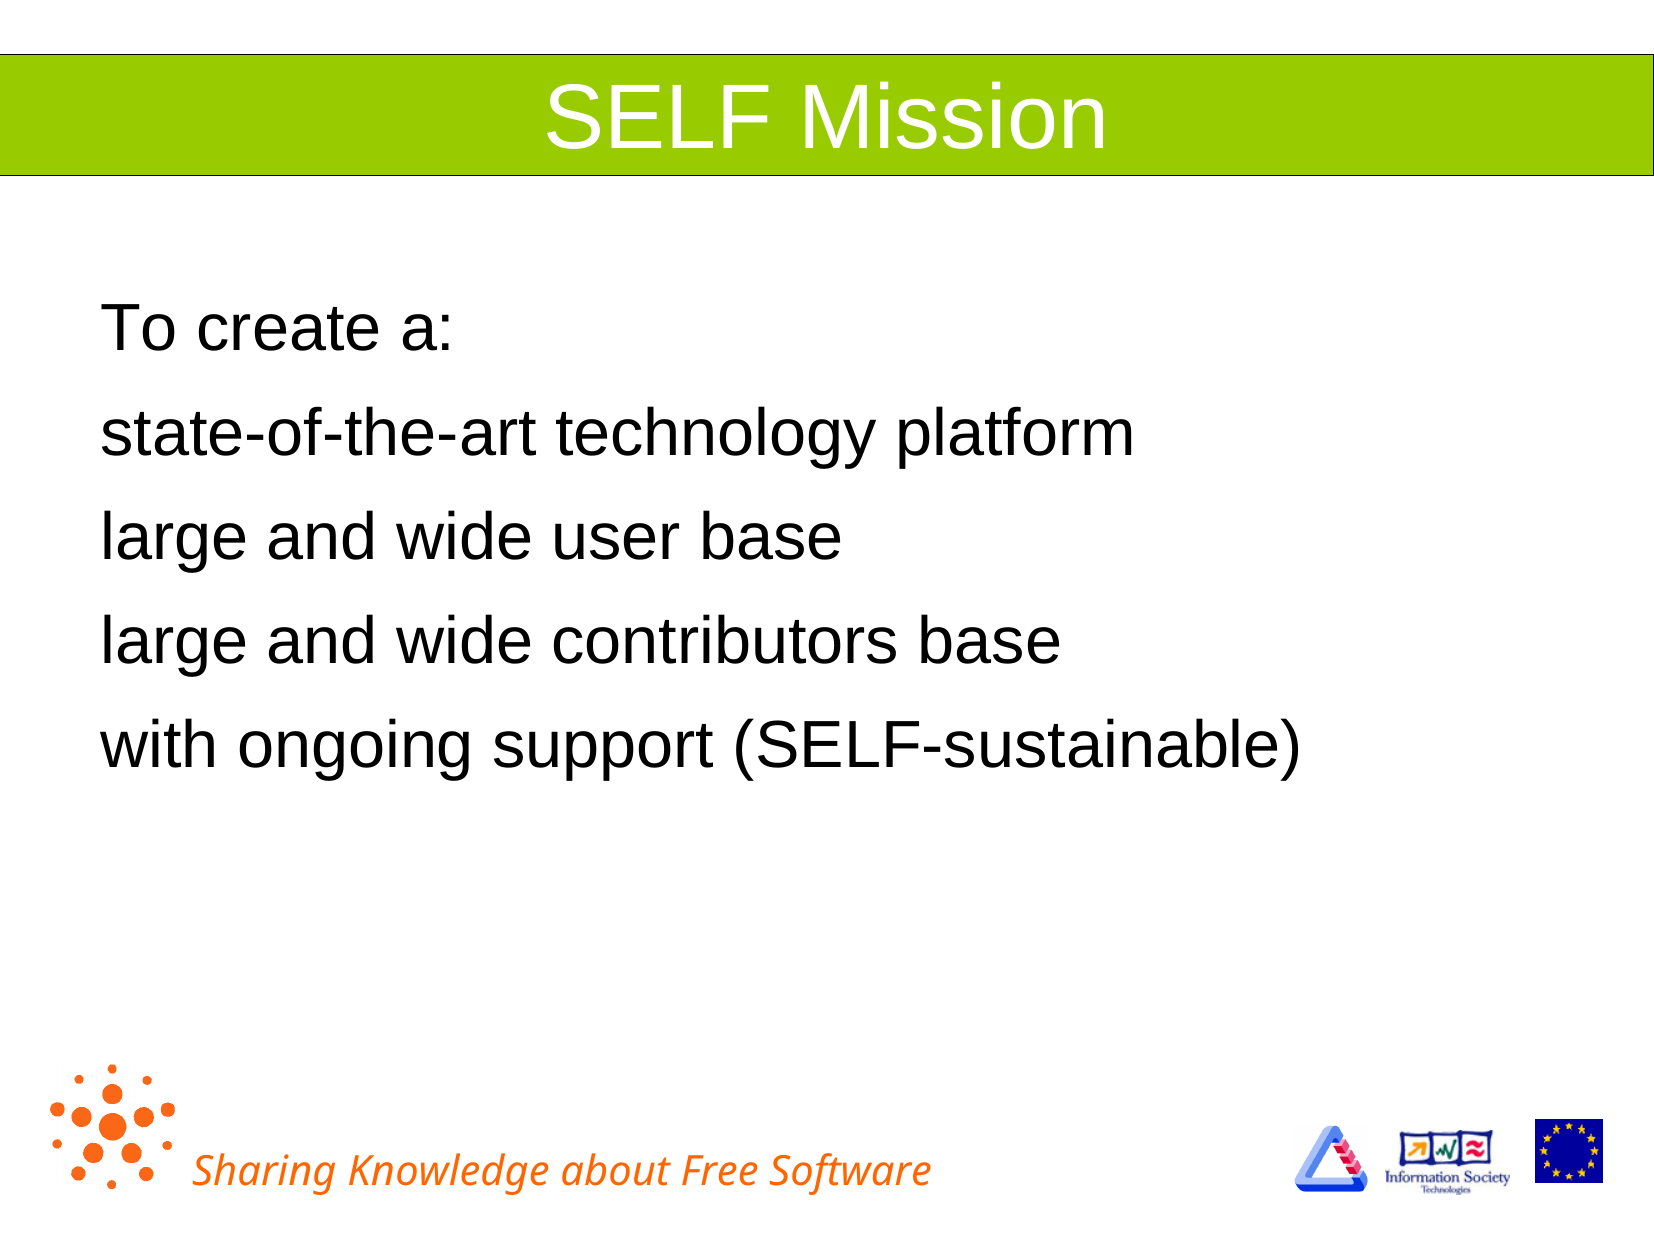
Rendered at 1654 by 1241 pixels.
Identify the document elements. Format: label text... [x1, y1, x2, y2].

picture [50, 1064, 175, 1189]
list To create a: state-of-the-art technology platform large and wide user base large and wide contributors base with ongoing support (SELF-sustainable) [82, 290, 1571, 1109]
picture [1385, 1130, 1510, 1195]
picture [1535, 1119, 1603, 1183]
picture [1294, 1125, 1368, 1193]
title SELF Mission [82, 59, 1571, 174]
